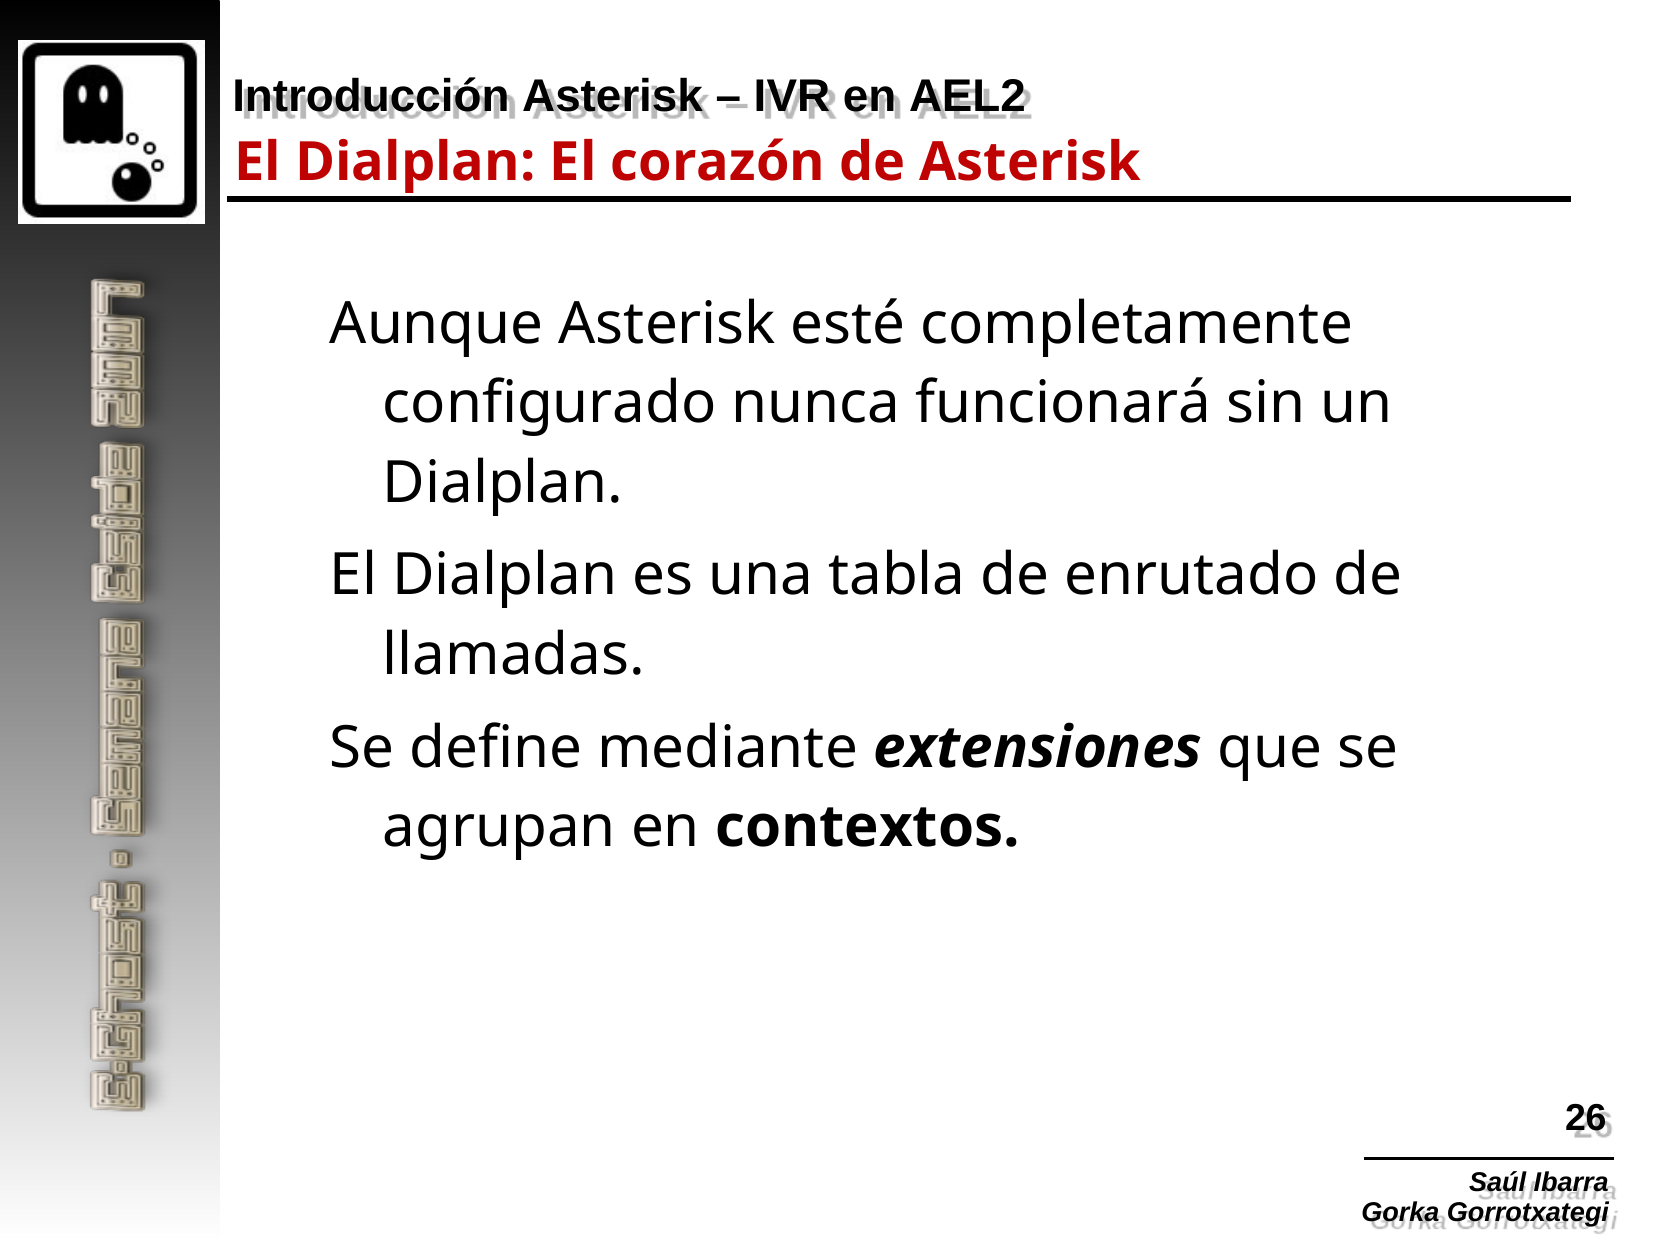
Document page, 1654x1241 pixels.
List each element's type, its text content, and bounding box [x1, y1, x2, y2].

picture [51, 250, 180, 1122]
list Aunque Asterisk esté completamente configurado nunca funcionará sin un Dialplan. El Dialplan es una tabla de enrutado de llamadas. Se define mediante extensiones que se agrupan en contextos. [312, 281, 1516, 1121]
title El Dialplan: El corazón de Asterisk [234, 120, 1529, 199]
picture [18, 40, 205, 224]
